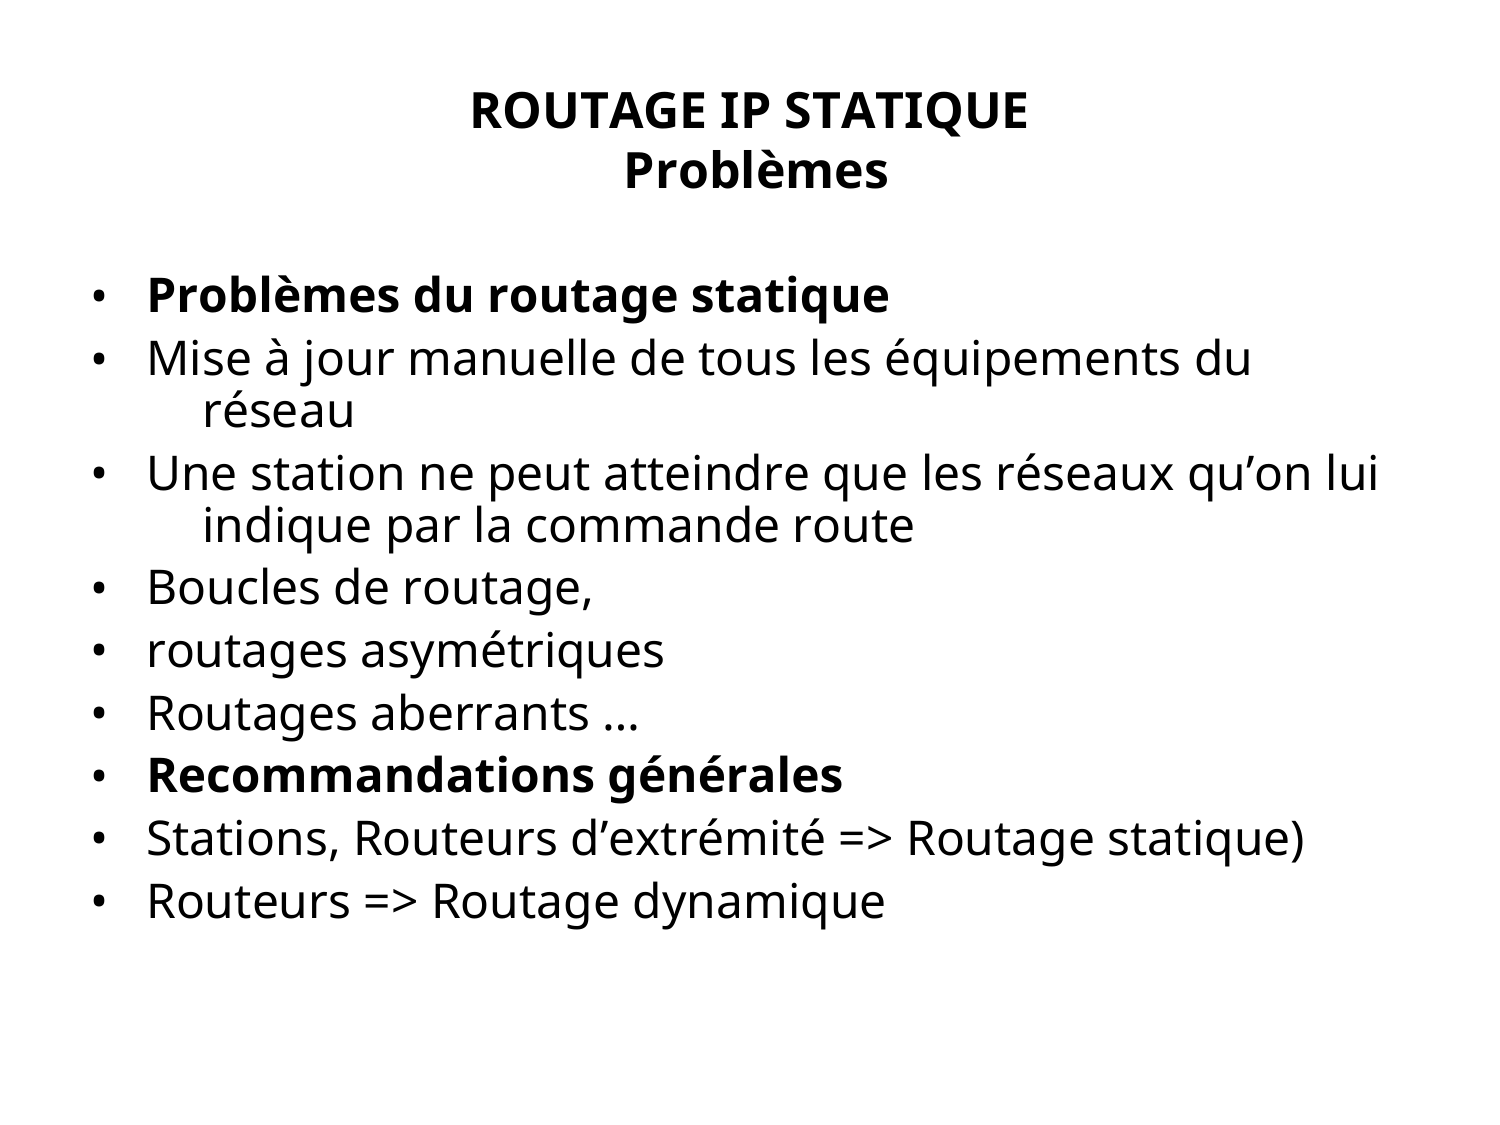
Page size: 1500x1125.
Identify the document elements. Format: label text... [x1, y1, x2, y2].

title ROUTAGE IP STATIQUE Problèmes [75, 45, 1426, 233]
list Problèmes du routage statique Mise à jour manuelle de tous les équipements du réseau Une station ne peut atteindre que les réseaux qu’on lui indique par la commande route Boucles de routage, routages asymétriques Routages aberrants … Recommandations générales Stations, Routeurs d’extrémité => Routage statique) Routeurs => Routage dynamique [75, 262, 1426, 1005]
